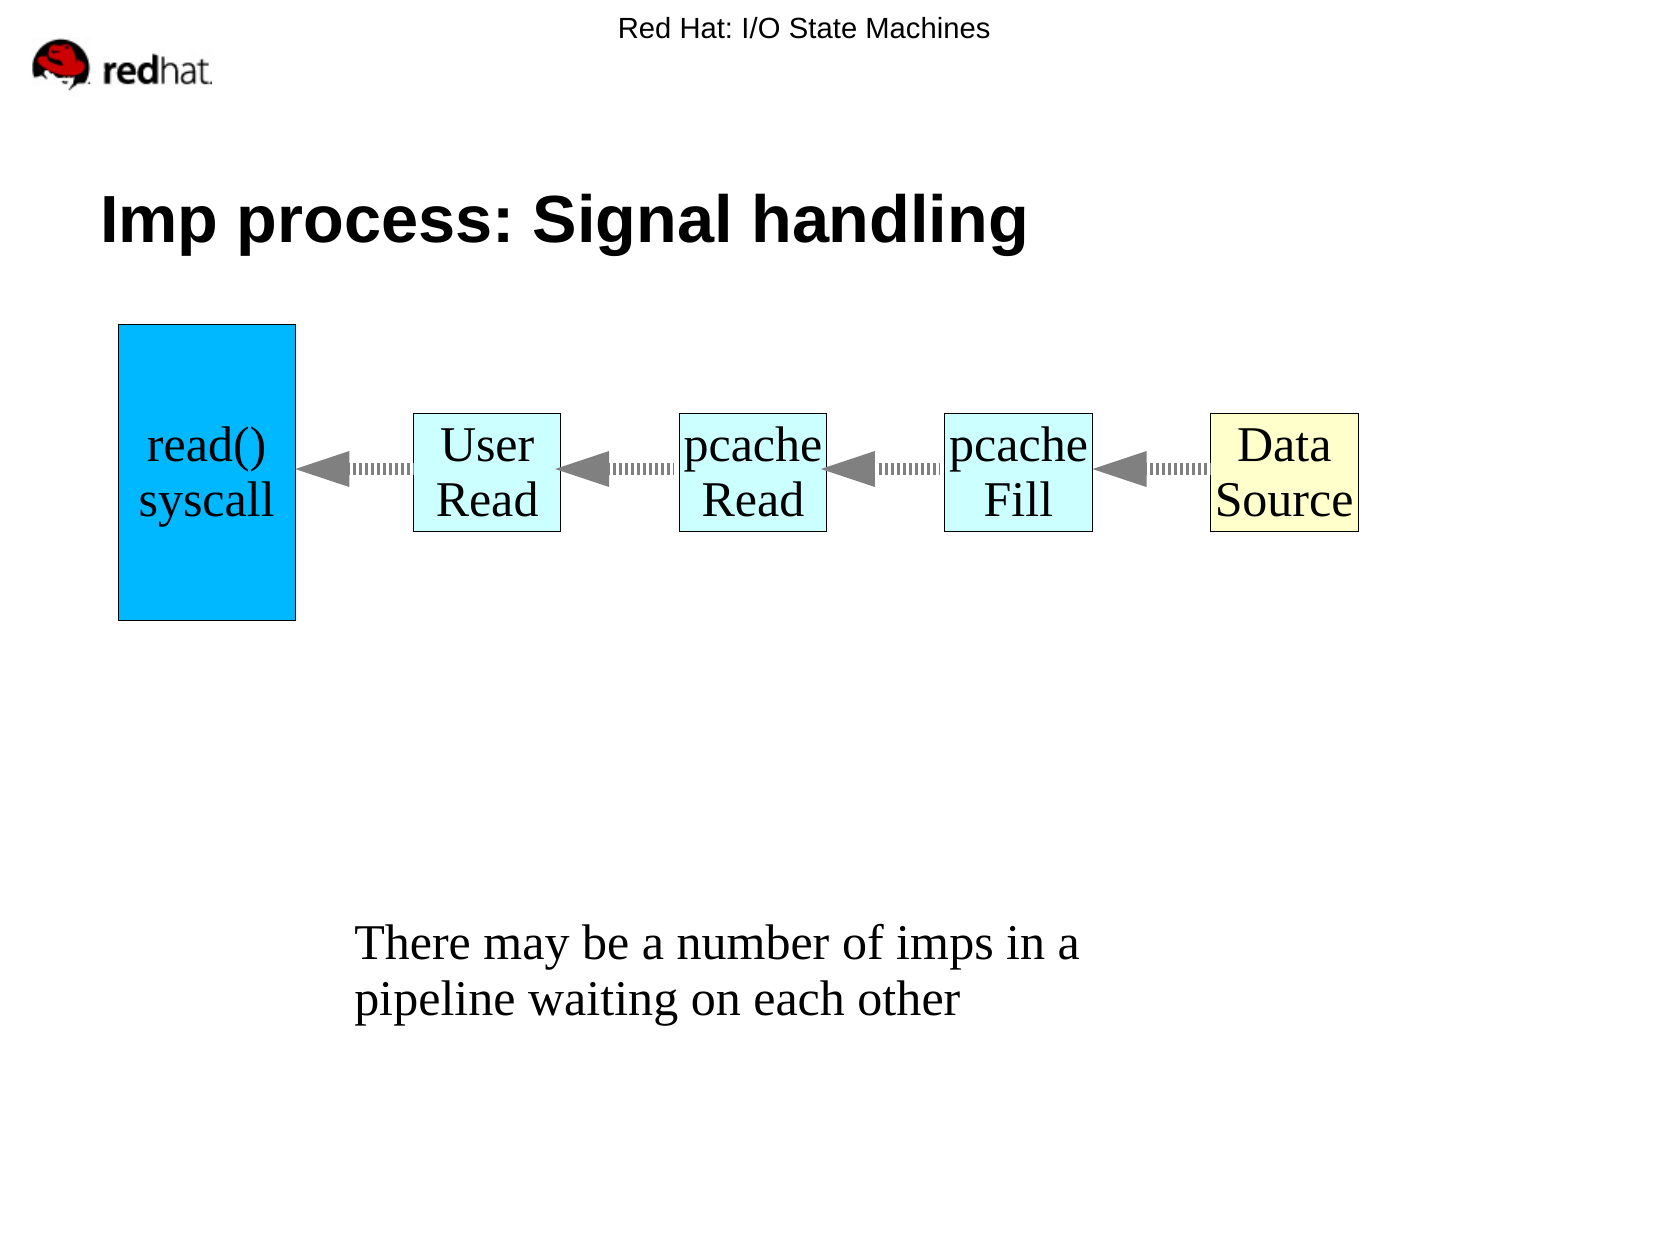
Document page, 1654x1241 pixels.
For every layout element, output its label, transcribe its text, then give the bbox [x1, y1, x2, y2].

text_box pcache Read [679, 413, 827, 532]
text_box Data Source [1210, 413, 1359, 532]
text_box read() syscall [118, 324, 296, 621]
title Imp process: Signal handling [100, 164, 1506, 275]
text_box pcache Fill [944, 413, 1093, 532]
picture [31, 37, 212, 98]
text_box There may be a number of imps in a pipeline waiting on each other [354, 915, 1182, 1087]
text_box User Read [413, 413, 561, 532]
